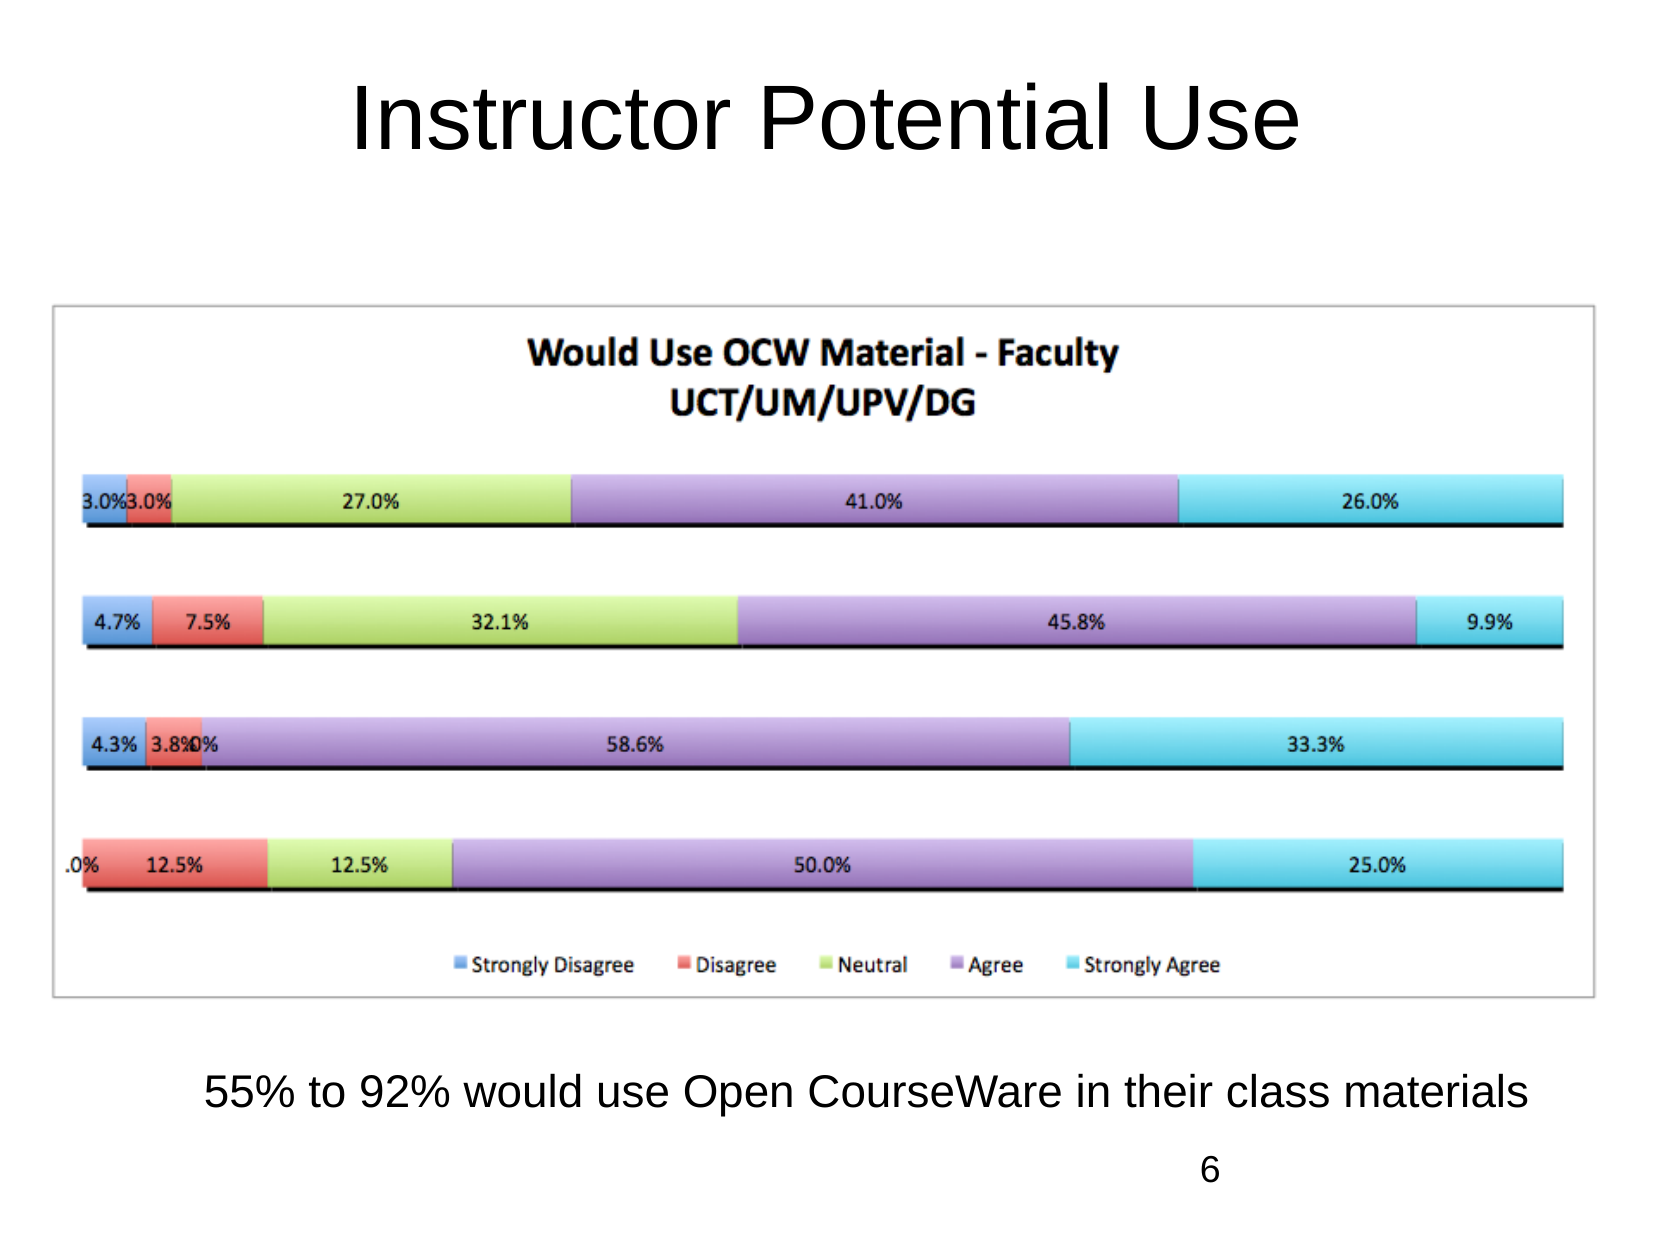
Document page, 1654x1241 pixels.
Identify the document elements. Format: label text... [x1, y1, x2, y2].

text_box 55% to 92% would use Open CourseWare in their class materials [189, 1058, 1546, 1125]
picture [42, 292, 1602, 1008]
text_box <number> [1184, 1129, 1530, 1213]
text_box Instructor Potential Use [124, 16, 1530, 207]
